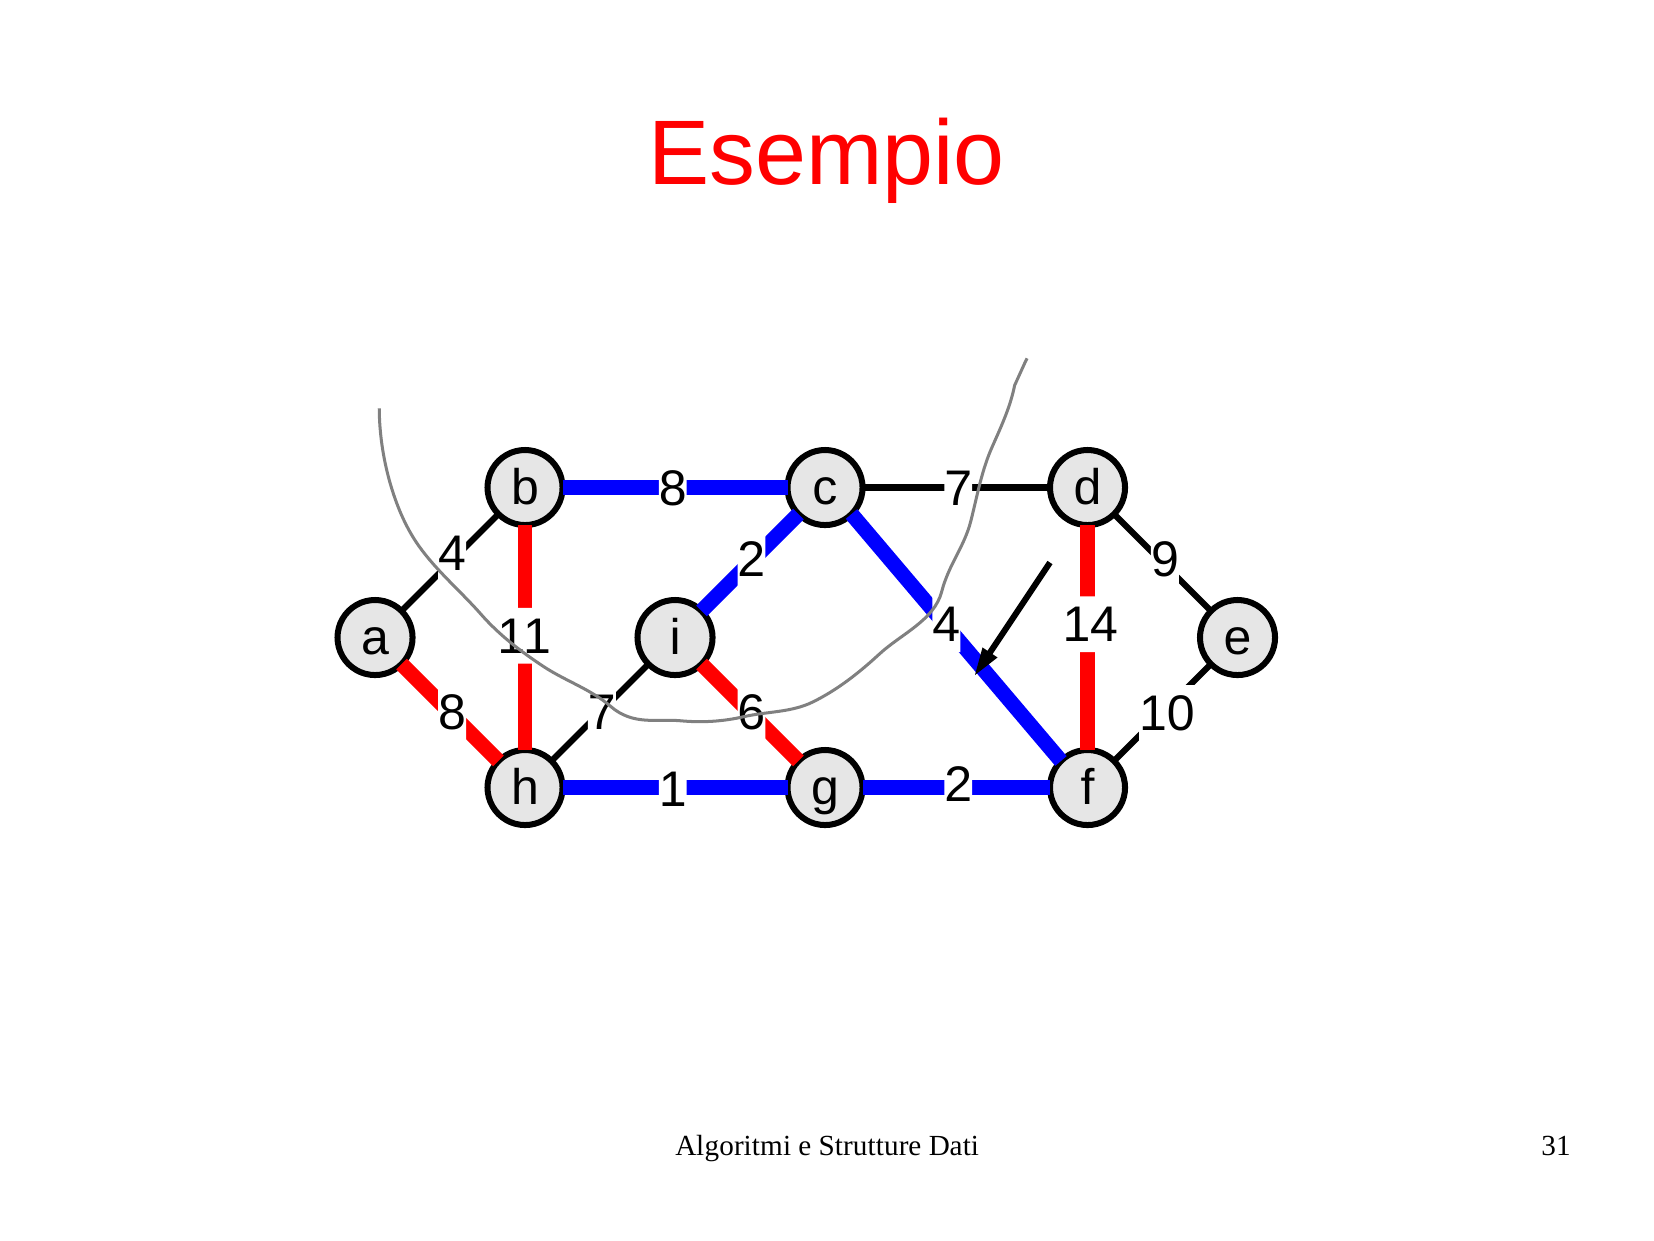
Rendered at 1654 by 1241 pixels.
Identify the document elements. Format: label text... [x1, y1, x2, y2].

text_box 7 [587, 684, 616, 707]
text_box 7 [587, 693, 616, 741]
text_box 4 [932, 596, 961, 653]
text_box 1 [658, 761, 687, 818]
text_box 8 [658, 460, 687, 516]
text_box c [788, 450, 863, 526]
text_box 10 [1139, 685, 1195, 741]
text_box g [788, 750, 863, 826]
text_box b [487, 450, 563, 525]
text_box 4 [438, 525, 467, 581]
text_box 11 [497, 634, 535, 664]
text_box 7 [944, 460, 973, 517]
text_box 4 [932, 596, 938, 606]
text_box 2 [944, 756, 973, 812]
text_box 9 [1150, 531, 1179, 588]
text_box 4 [438, 573, 446, 581]
title Esempio [82, 49, 1571, 257]
text_box h [487, 750, 563, 826]
text_box f [1050, 750, 1126, 826]
text_box 6 [737, 684, 766, 716]
text_box e [1200, 600, 1276, 676]
text_box a [337, 600, 413, 676]
text_box i [637, 600, 713, 676]
text_box 11 [497, 607, 557, 664]
text_box 2 [737, 531, 766, 588]
text_box 14 [1062, 596, 1119, 653]
text_box 8 [438, 684, 467, 741]
text_box d [1050, 450, 1126, 525]
text_box 6 [737, 715, 766, 741]
